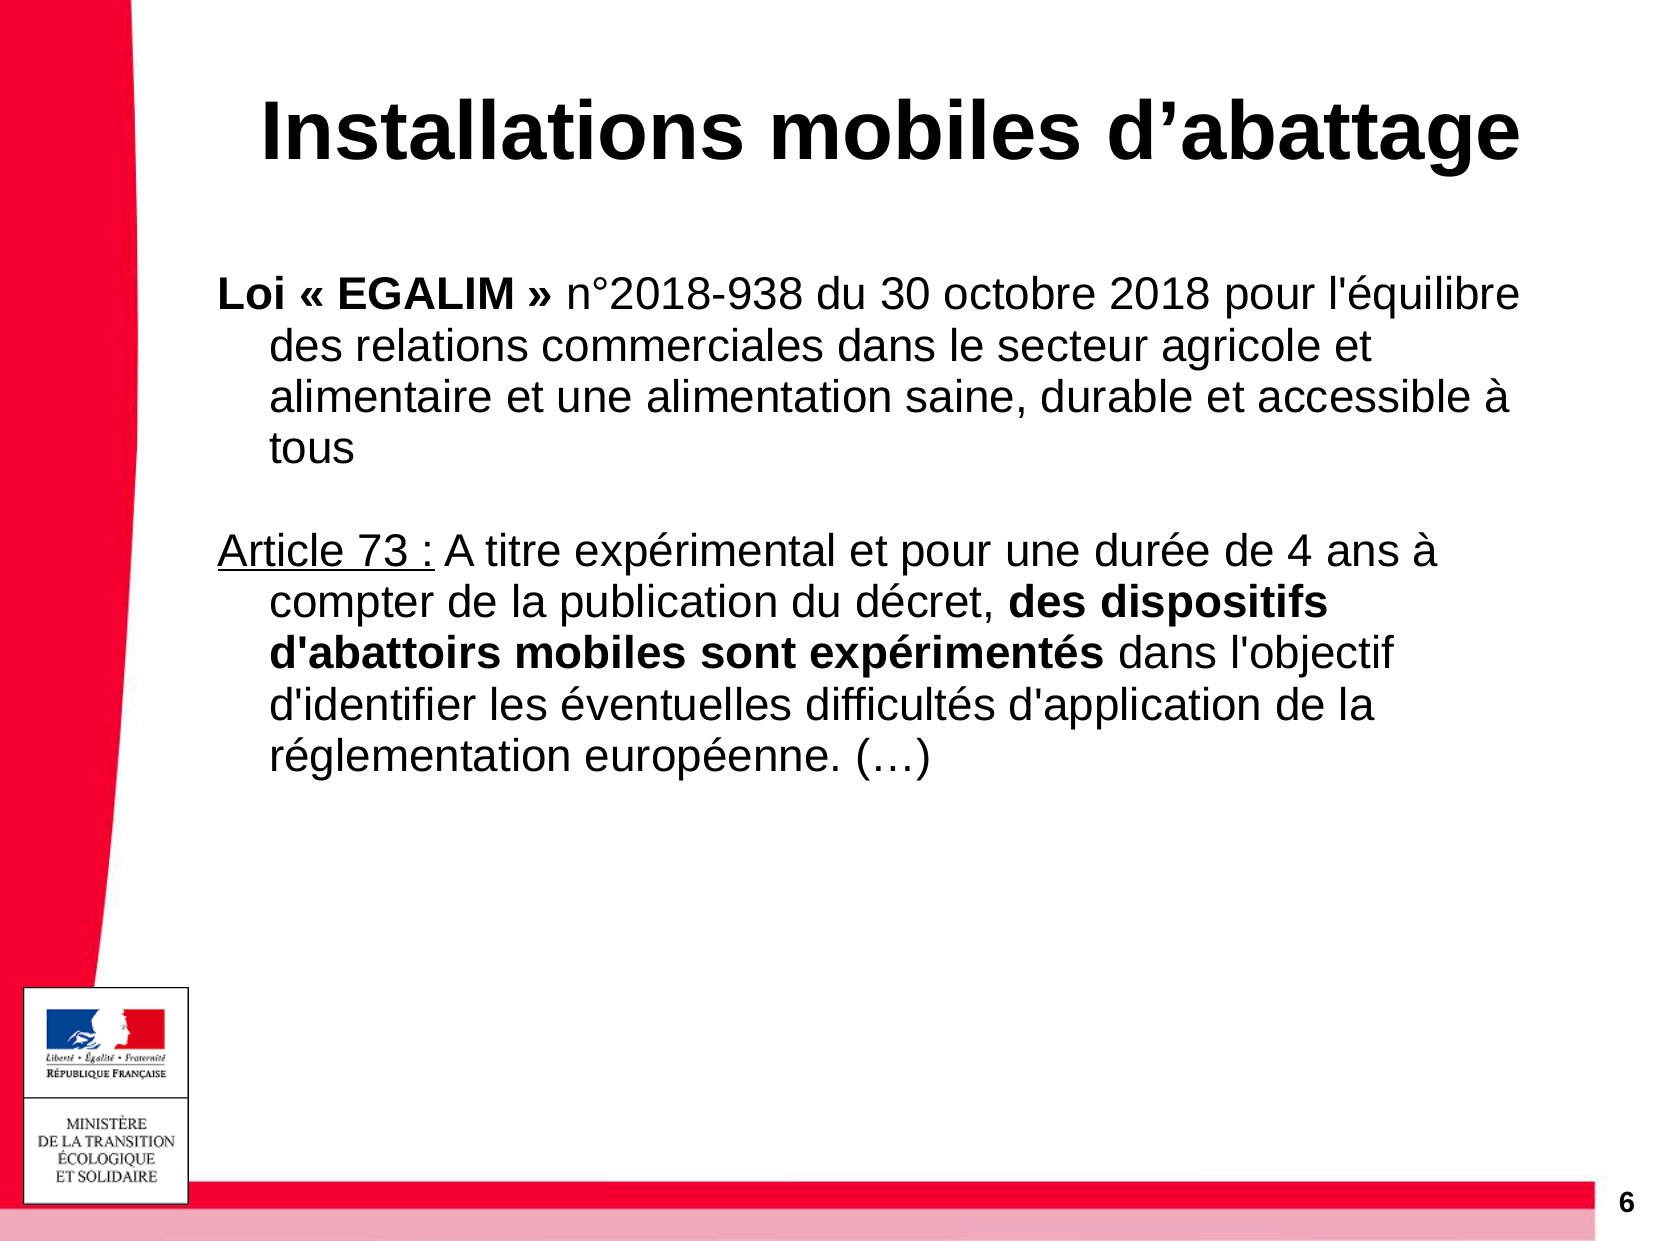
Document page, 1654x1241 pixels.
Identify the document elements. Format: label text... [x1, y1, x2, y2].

text_box <numéro> [1482, 1188, 1636, 1241]
text_box Installations mobiles d’abattage [129, 34, 1654, 227]
text_box Loi « EGALIM » n°2018-938 du 30 octobre 2018 pour l'équilibre des relations commerciales dans le secteur agricole et alimentaire et une alimentation saine, durable et accessible à tous Article 73 : A titre expérimental et pour une durée de 4 ans à compter de la publication du décret, des dispositifs d'abattoirs mobiles sont expérimentés dans l'objectif d'identifier les éventuelles difficultés d'application de la réglementation européenne. (…) [200, 265, 1560, 1167]
picture [0, 0, 1654, 1241]
